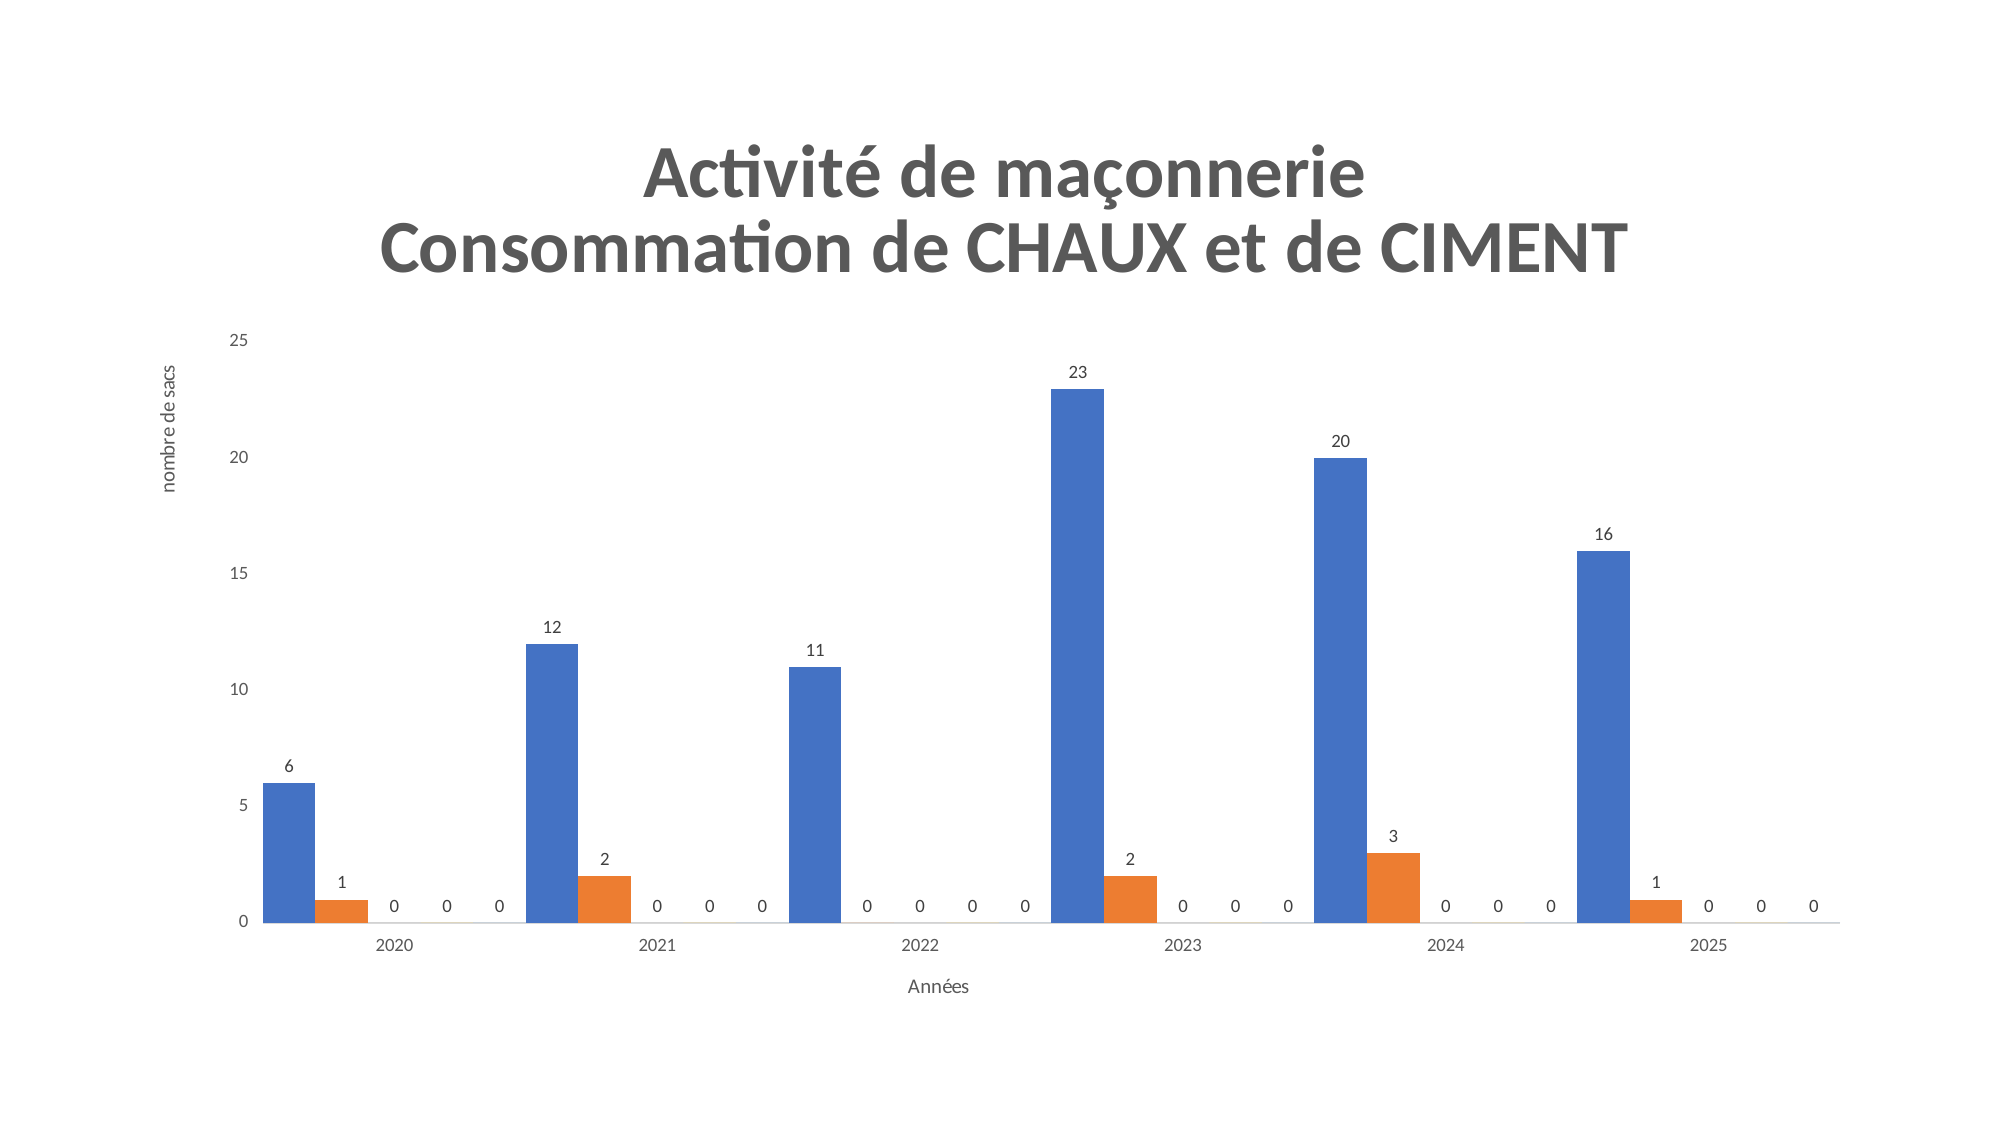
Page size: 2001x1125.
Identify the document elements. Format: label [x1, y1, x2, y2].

chart [135, 92, 1876, 1033]
